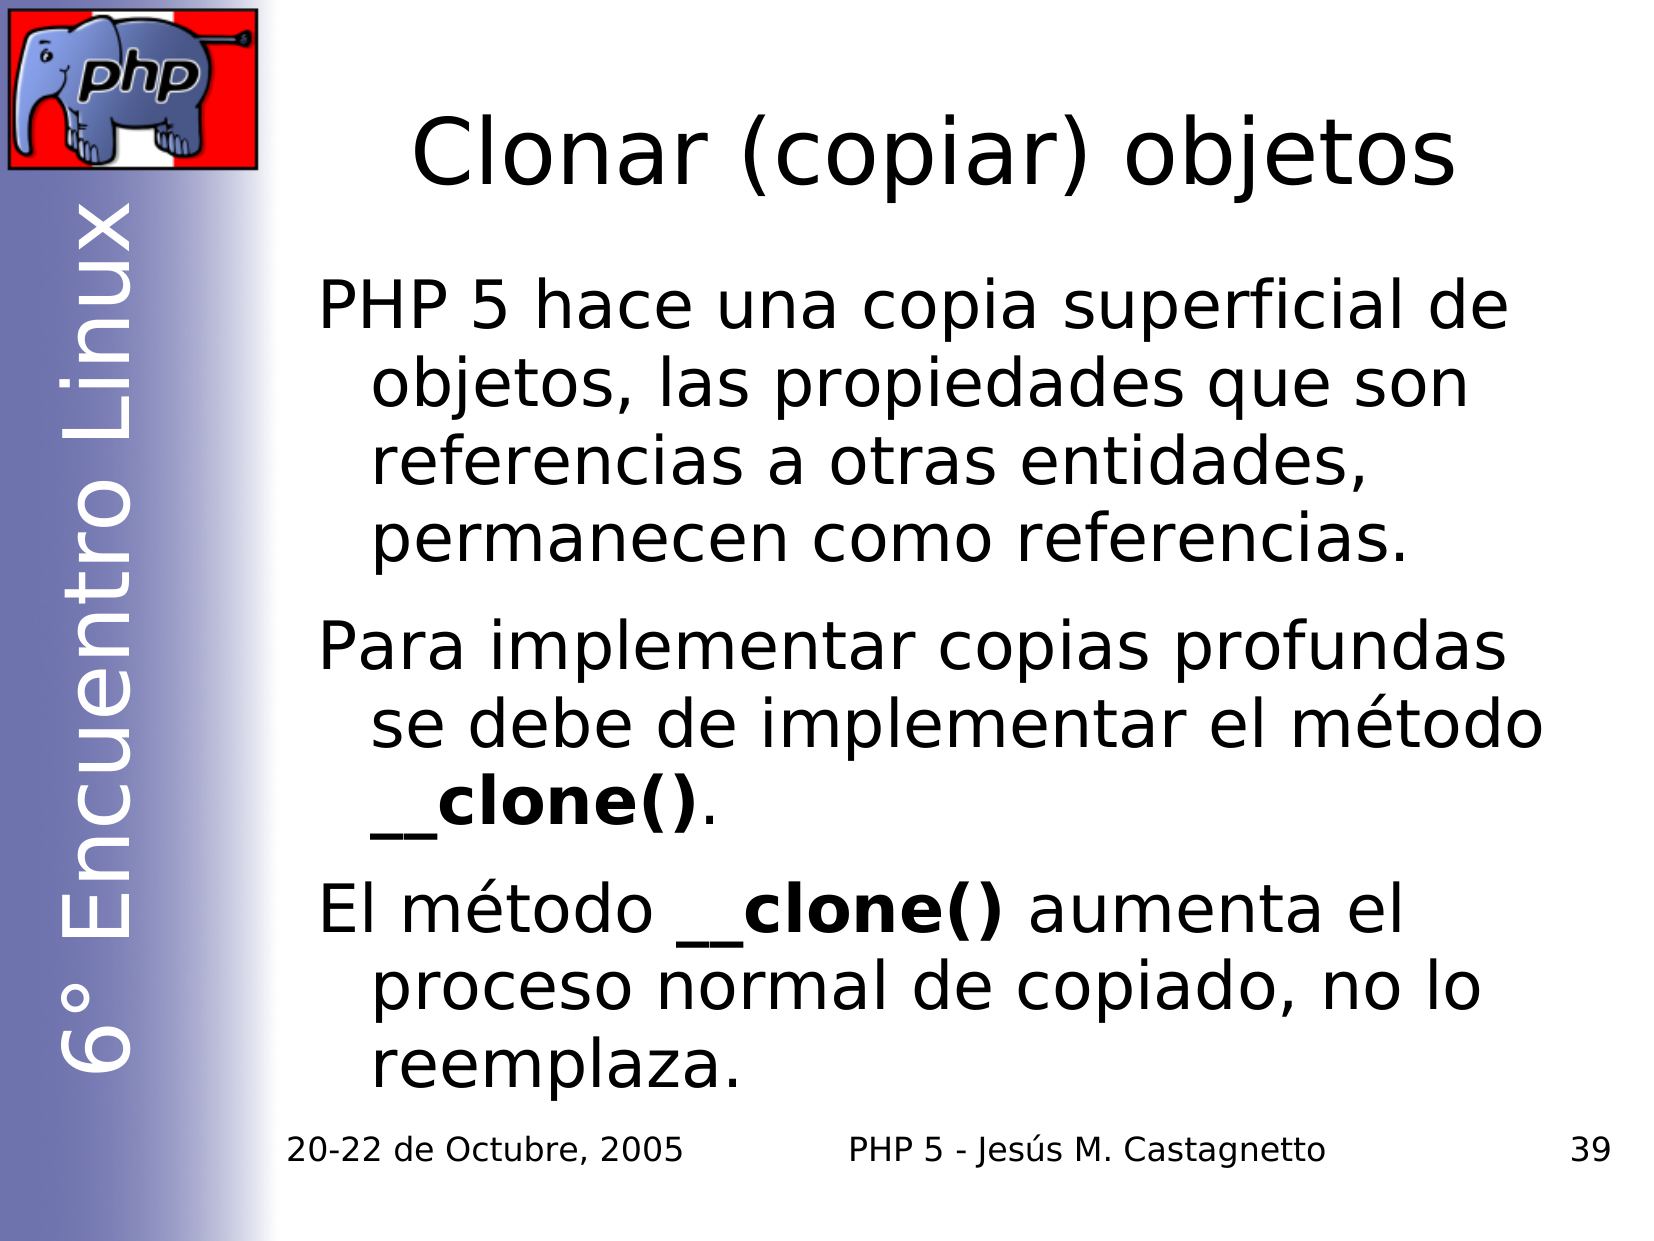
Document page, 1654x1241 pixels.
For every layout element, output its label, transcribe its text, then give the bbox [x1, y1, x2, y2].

list PHP 5 hace una copia superficial de objetos, las propiedades que son referencias a otras entidades, permanecen como referencias. Para implementar copias profundas se debe de implementar el método __clone(). El método __clone() aumenta el proceso normal de copiado, no lo reemplaza. [300, 266, 1571, 1104]
title Clonar (copiar) objetos [300, 49, 1571, 257]
picture [0, 0, 1654, 1241]
